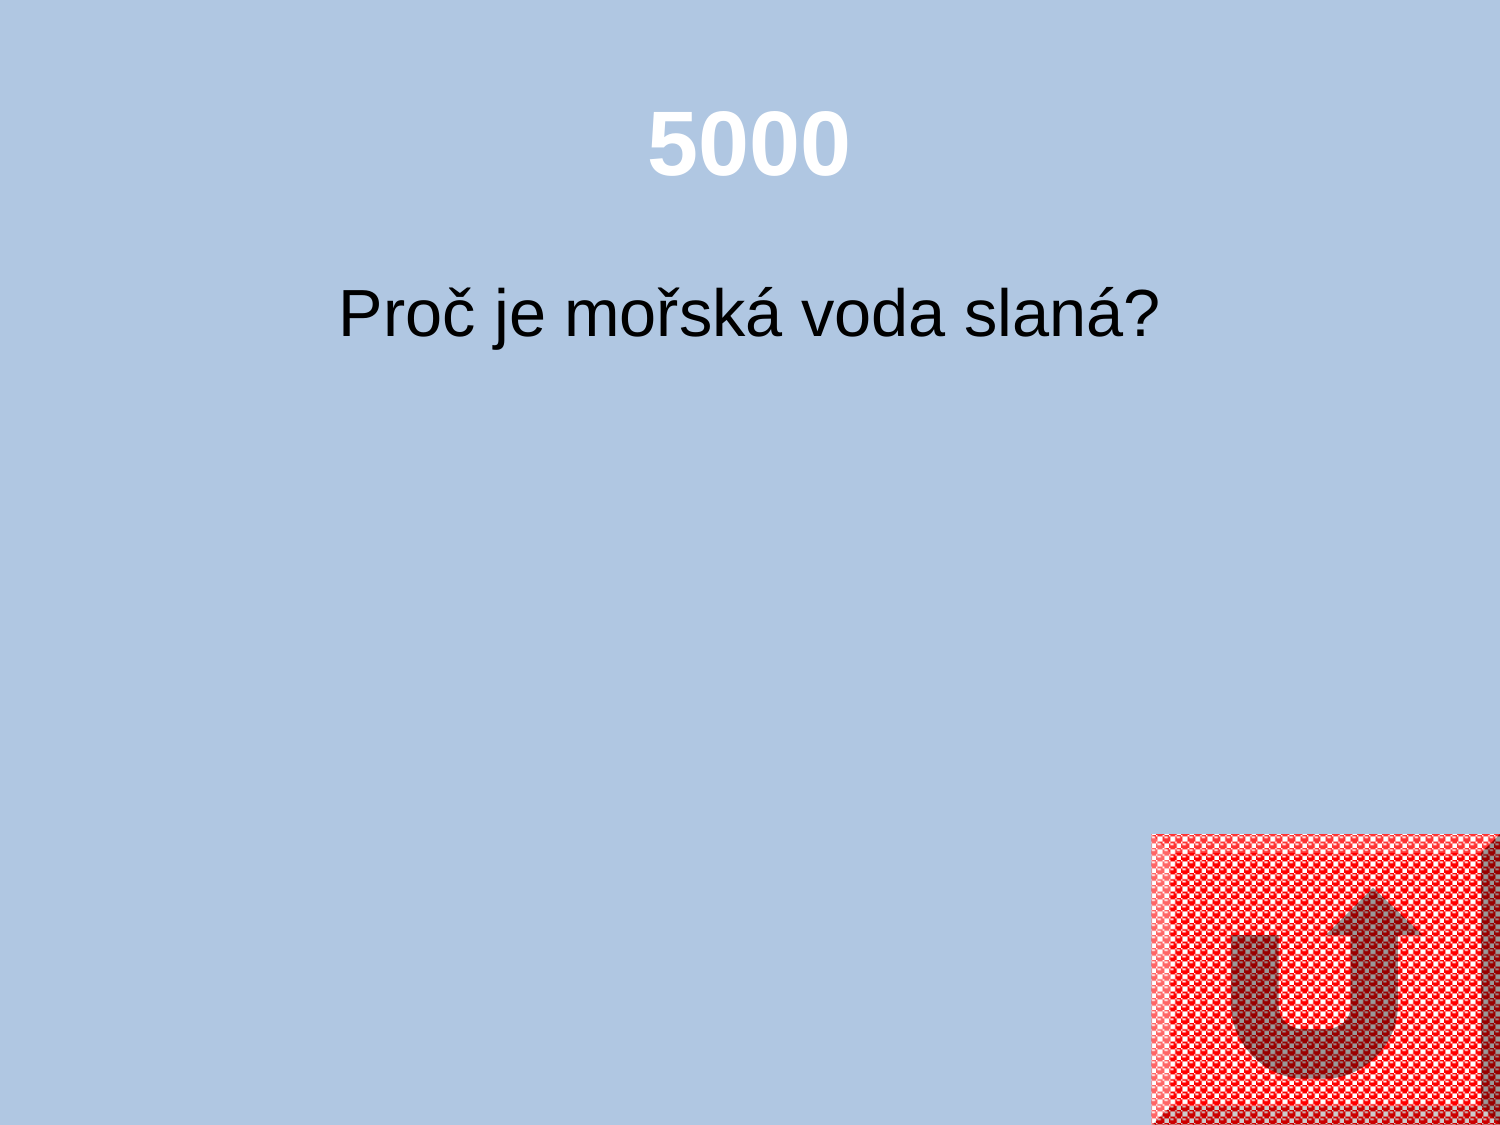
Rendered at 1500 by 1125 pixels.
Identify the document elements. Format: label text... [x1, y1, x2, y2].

text_box [1153, 834, 1500, 1125]
title 5000 [75, 45, 1426, 233]
list Proč je mořská voda slaná? [75, 262, 1426, 1006]
